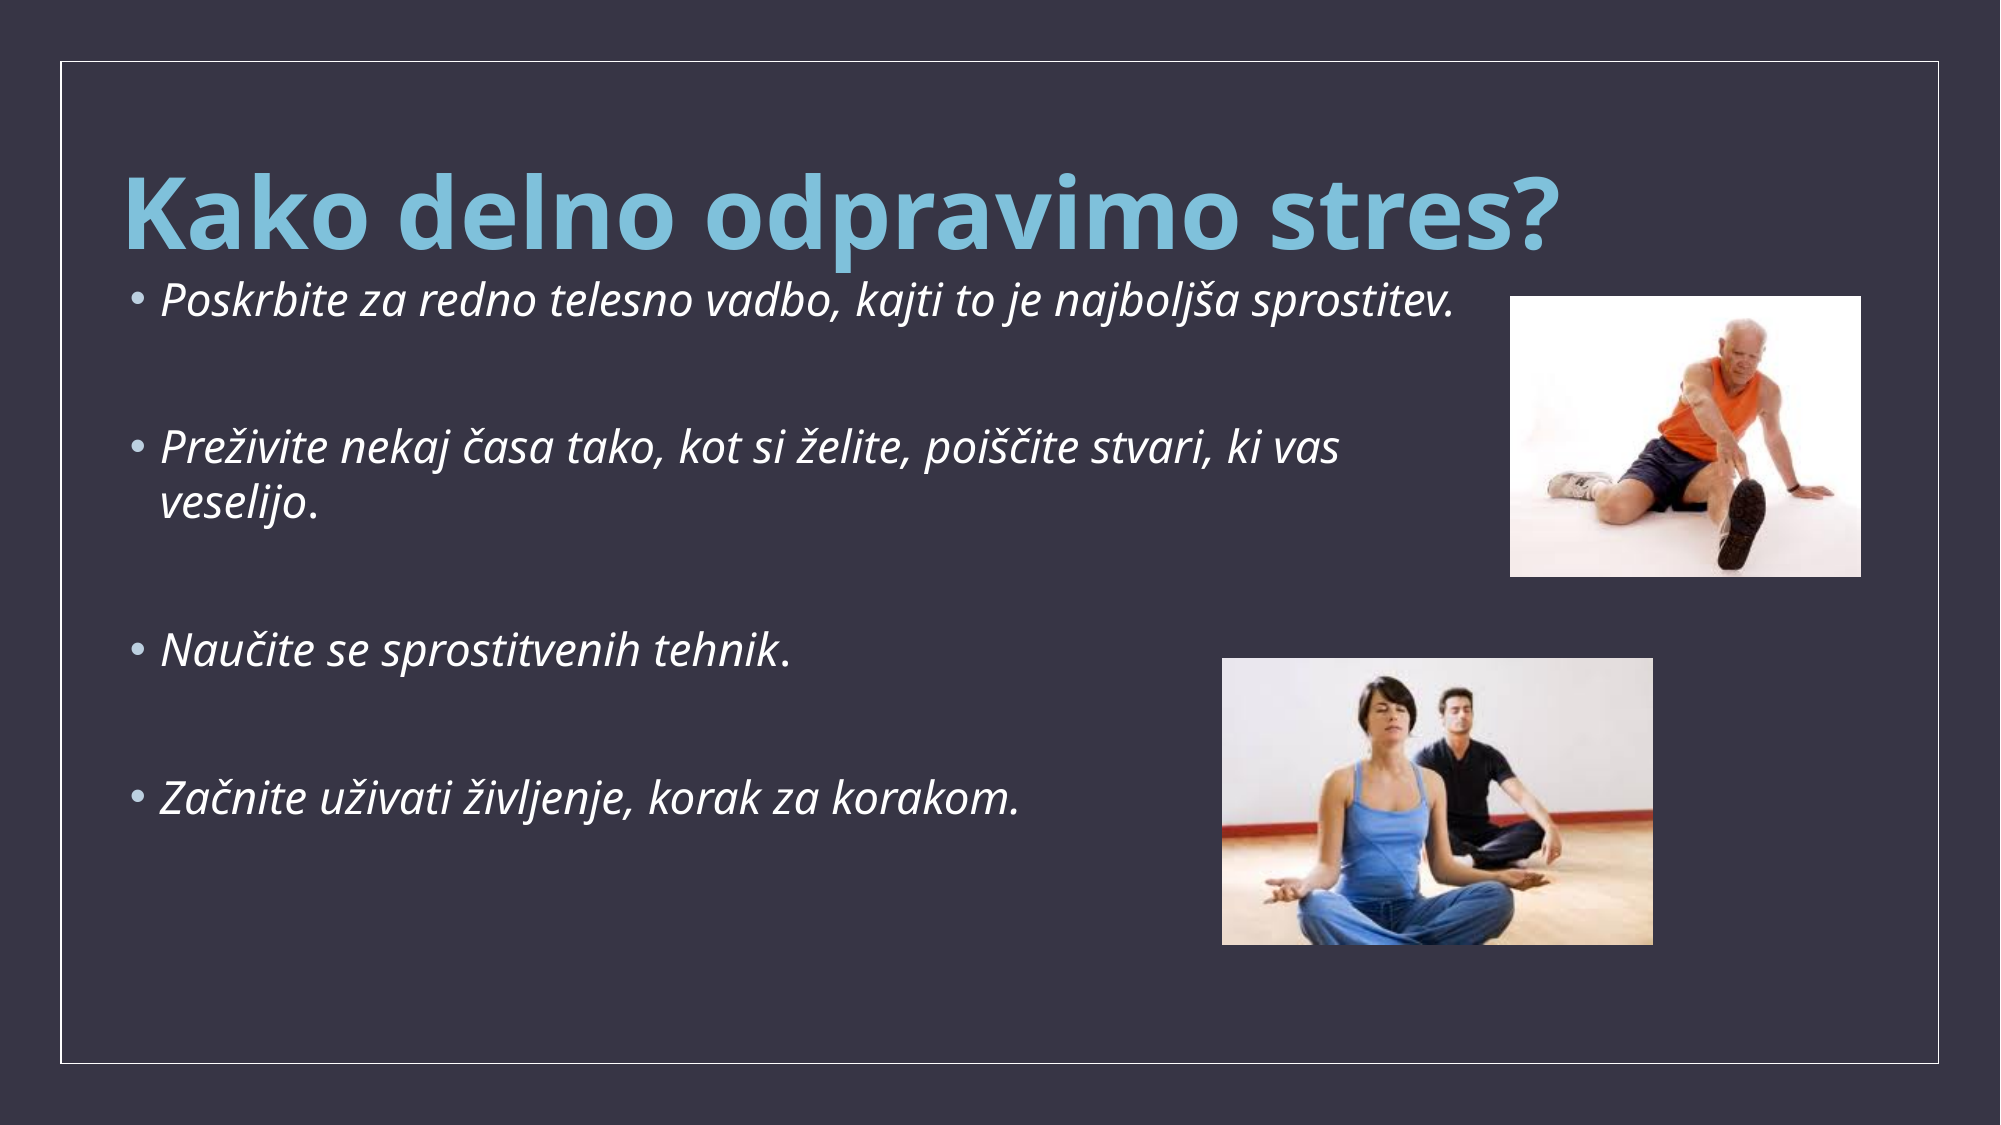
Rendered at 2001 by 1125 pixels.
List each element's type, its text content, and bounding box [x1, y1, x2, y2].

picture [1222, 658, 1653, 945]
title Kako delno odpravimo stres? [105, 104, 1756, 330]
picture [1510, 296, 1861, 577]
list Poskrbite za redno telesno vadbo, kajti to je najboljša sprostitev. Preživite nekaj časa tako, kot si želite, poiščite stvari, ki vas veselijo. Naučite se sprostitvenih tehnik. Začnite uživati življenje, korak za korakom. [115, 263, 1511, 1014]
